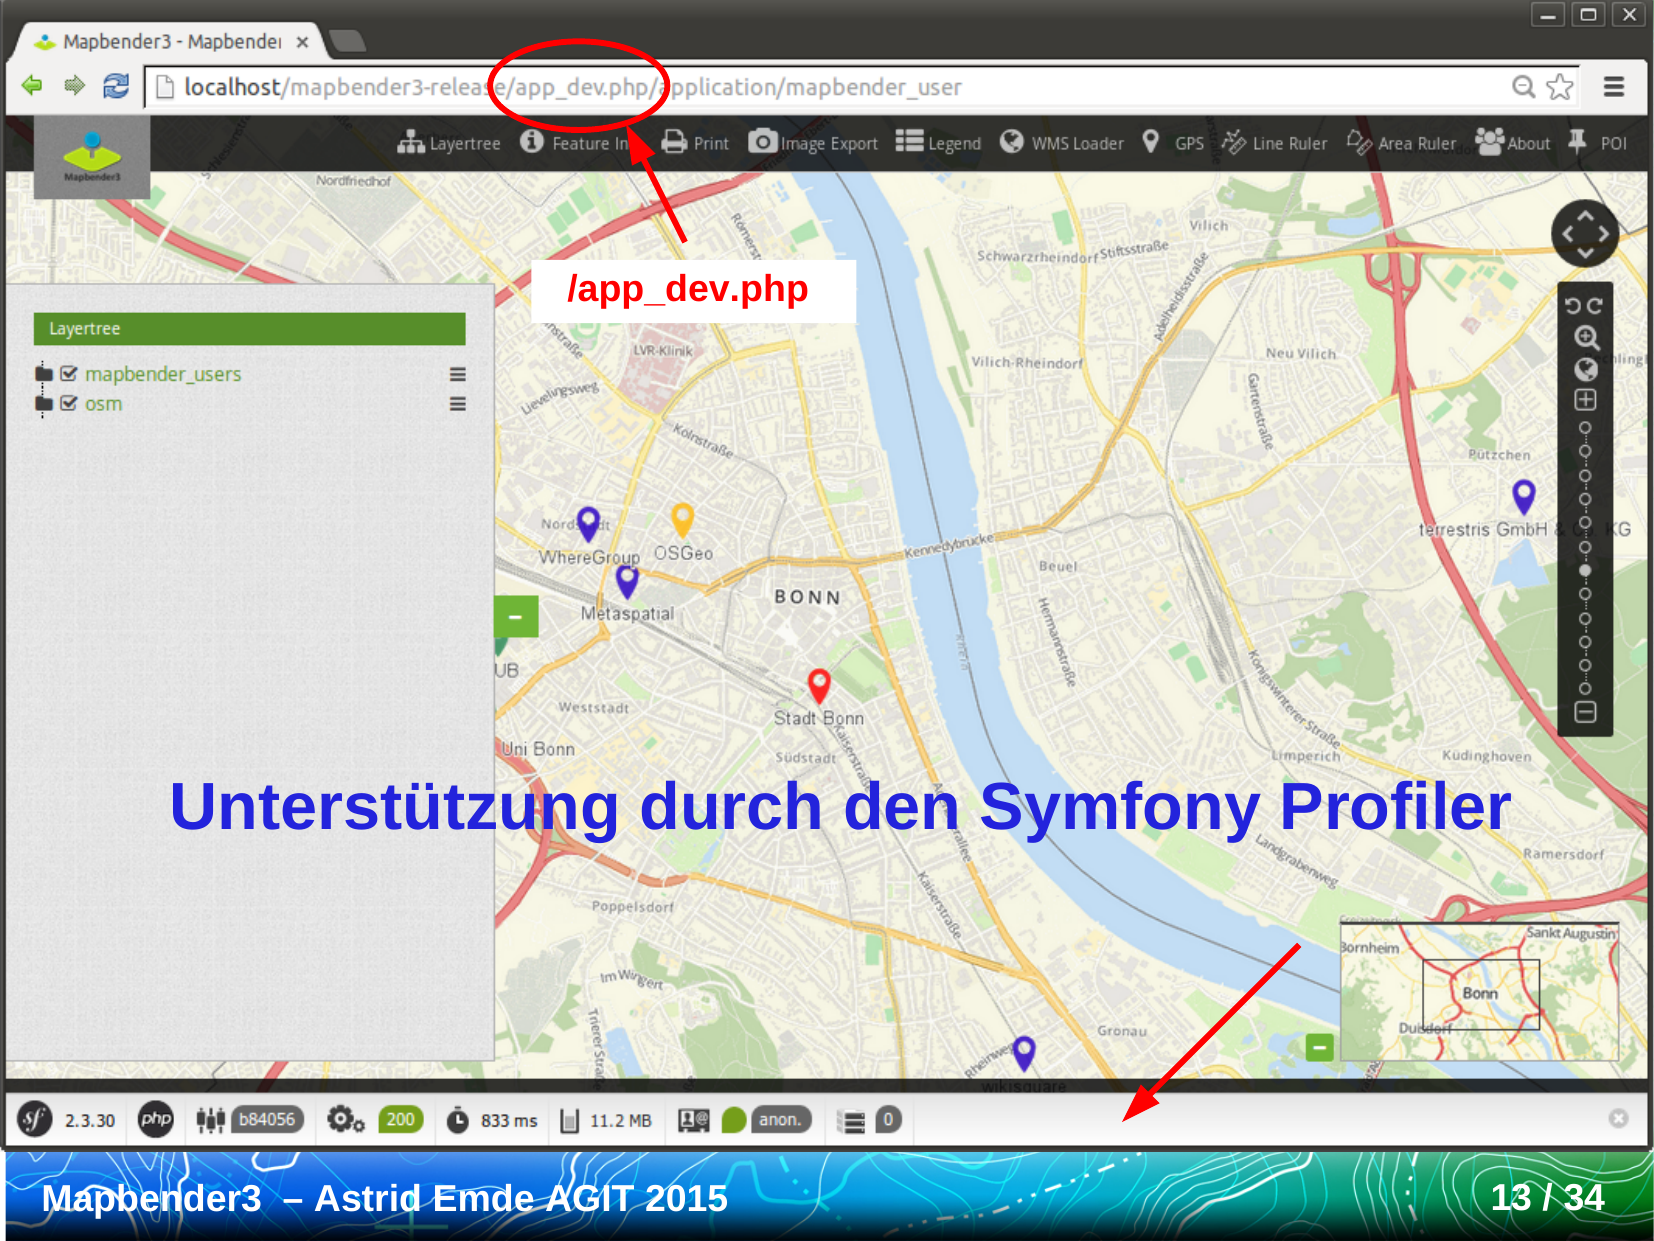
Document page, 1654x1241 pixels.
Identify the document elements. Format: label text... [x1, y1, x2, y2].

picture [0, 0, 1654, 1241]
title Unterstützung durch den Symfony Profiler [162, 739, 1521, 873]
text_box /app_dev.php [531, 259, 857, 324]
